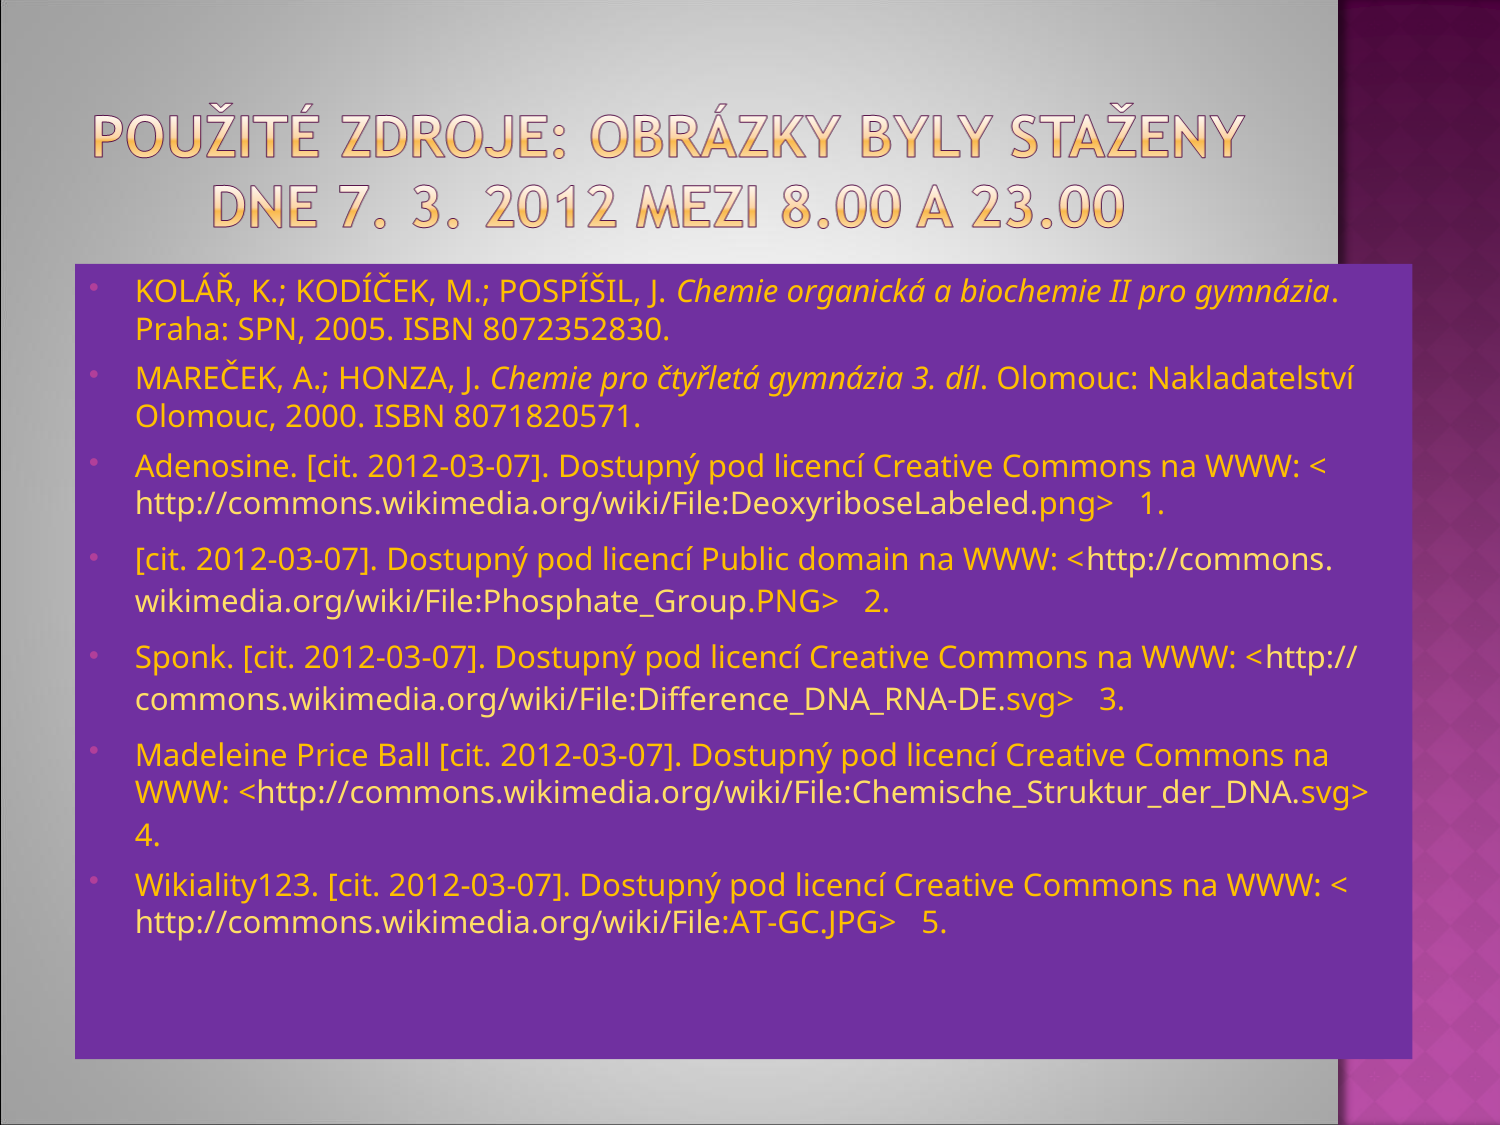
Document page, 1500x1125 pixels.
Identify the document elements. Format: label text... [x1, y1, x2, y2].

picture [0, 0, 1500, 1125]
text_box [55, 52, 1300, 241]
list KOLÁŘ, K.; KODÍČEK, M.; POSPÍŠIL, J. Chemie organická a biochemie II pro gymnázia. Praha: SPN, 2005. ISBN 8072352830. MAREČEK, A.; HONZA, J. Chemie pro čtyřletá gymnázia 3. díl. Olomouc: Nakladatelství Olomouc, 2000. ISBN 8071820571. Adenosine. [cit. 2012-03-07]. Dostupný pod licencí Creative Commons na WWW: <http://commons.wikimedia.org/wiki/File:DeoxyriboseLabeled.png> 1. [cit. 2012-03-07]. Dostupný pod licencí Public domain na WWW: <http://commons.wikimedia.org/wiki/File:Phosphate_Group.PNG> 2. Sponk. [cit. 2012-03-07]. Dostupný pod licencí Creative Commons na WWW: <http://commons.wikimedia.org/wiki/File:Difference_DNA_RNA-DE.svg> 3. Madeleine Price Ball [cit. 2012-03-07]. Dostupný pod licencí Creative Commons na WWW: <http://commons.wikimedia.org/wiki/File:Chemische_Struktur_der_DNA.svg> 4. Wikiality123. [cit. 2012-03-07]. Dostupný pod licencí Creative Commons na WWW: <http://commons.wikimedia.org/wiki/File:AT-GC.JPG> 5. [75, 263, 1413, 1060]
